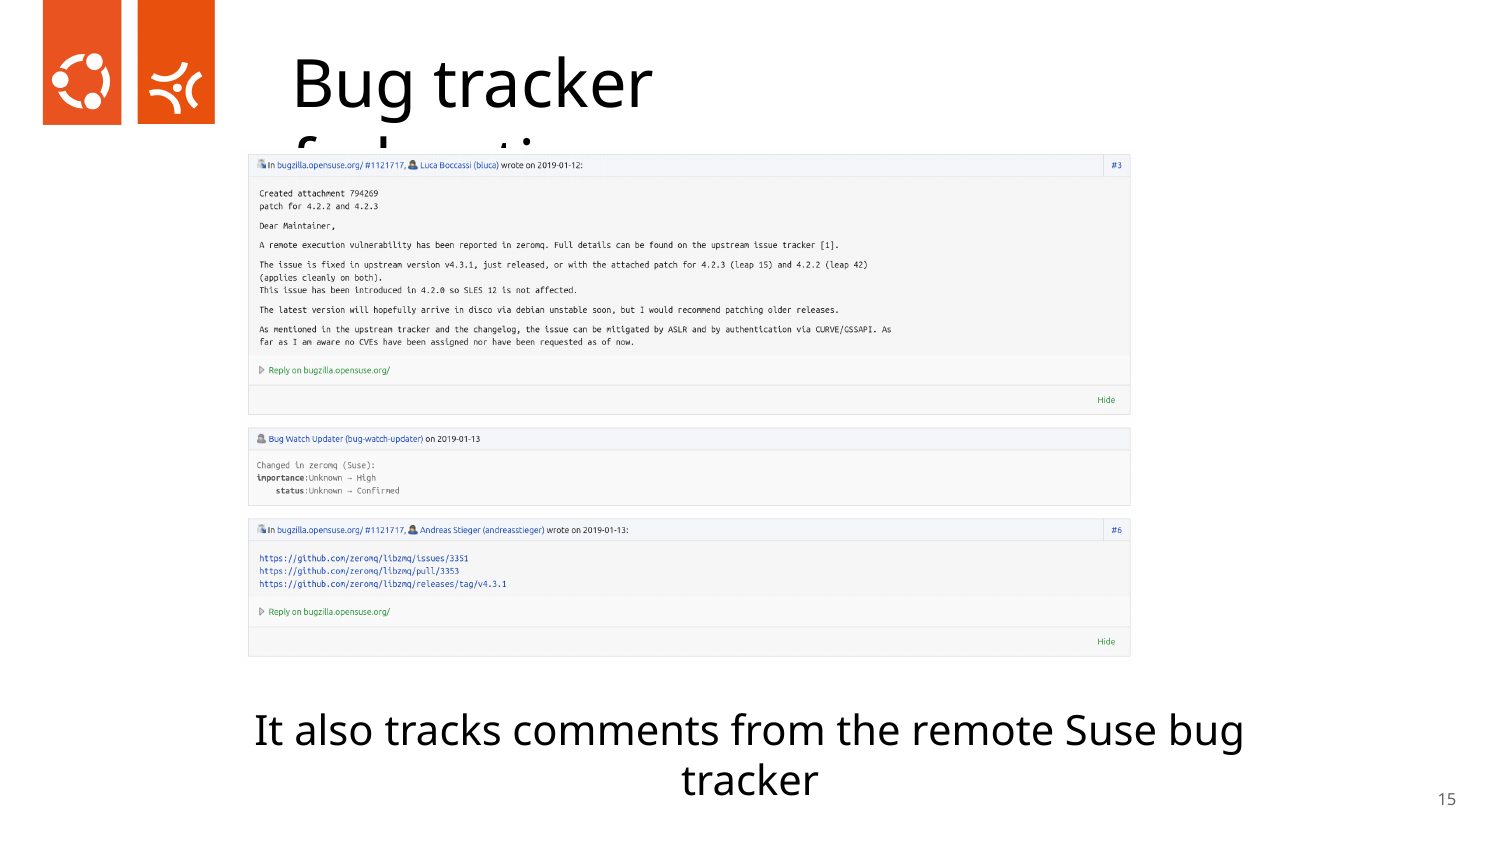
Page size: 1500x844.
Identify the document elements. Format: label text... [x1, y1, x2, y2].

picture [137, 0, 216, 124]
slide_number <number> [1381, 773, 1472, 839]
text_box It also tracks comments from the remote Suse bug tracker [183, 689, 1317, 772]
title Bug tracker federation [291, 40, 986, 124]
picture [240, 148, 1136, 665]
